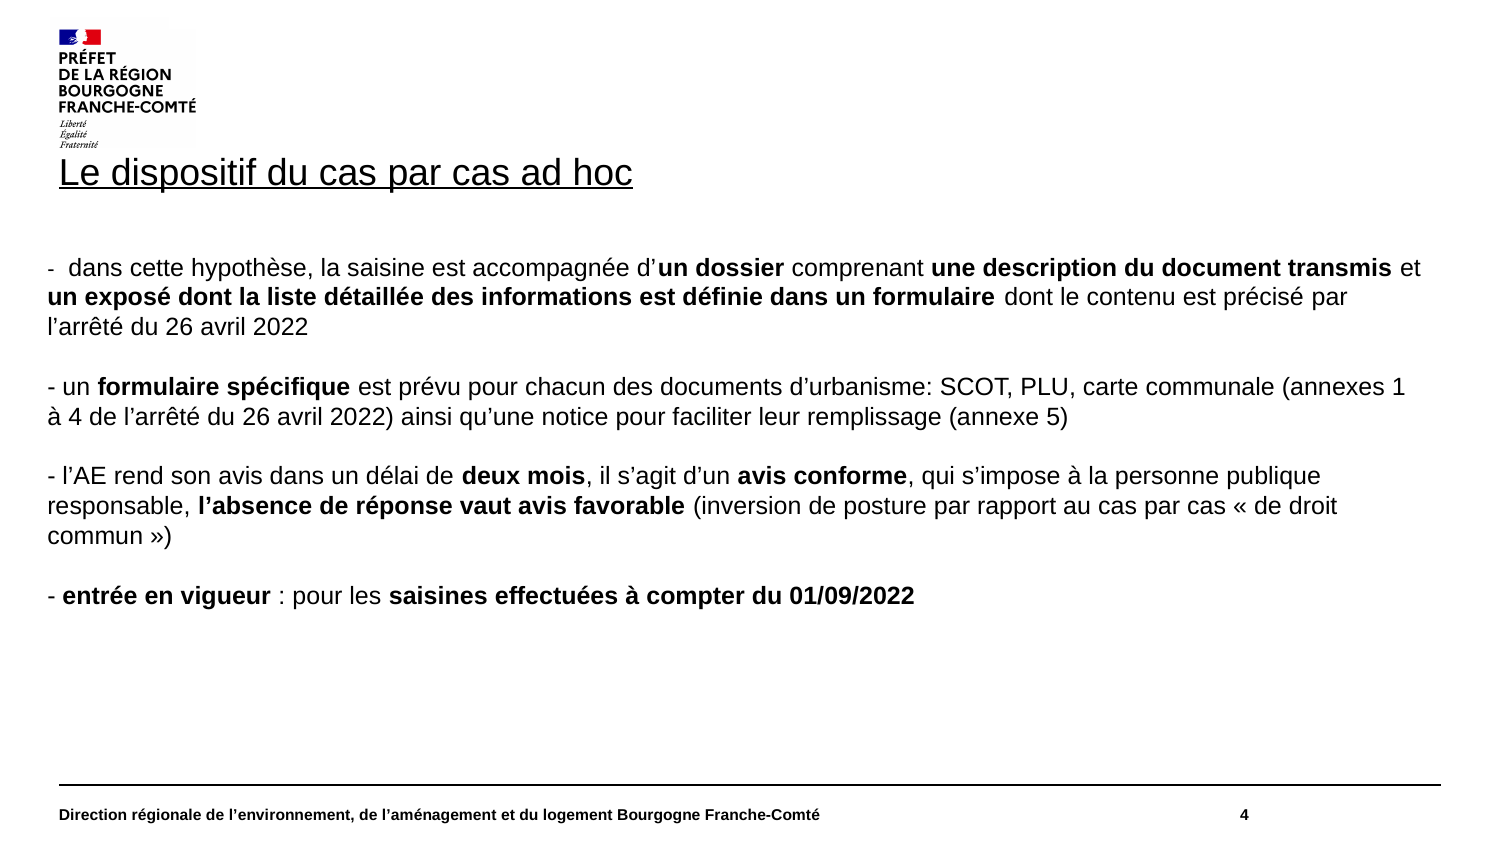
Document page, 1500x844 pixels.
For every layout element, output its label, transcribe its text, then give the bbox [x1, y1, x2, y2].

list - dans cette hypothèse, la saisine est accompagnée d’un dossier comprenant une description du document transmis et un exposé dont la liste détaillée des informations est définie dans un formulaire dont le contenu est précisé par l’arrêté du 26 avril 2022 - un formulaire spécifique est prévu pour chacun des documents d’urbanisme: SCOT, PLU, carte communale (annexes 1 à 4 de l’arrêté du 26 avril 2022) ainsi qu’une notice pour faciliter leur remplissage (annexe 5) - l’AE rend son avis dans un délai de deux mois, il s’agit d’un avis conforme, qui s’impose à la personne publique responsable, l’absence de réponse vaut avis favorable (inversion de posture par rapport au cas par cas « de droit commun ») - entrée en vigueur : pour les saisines effectuées à compter du 01/09/2022 [47, 250, 1430, 674]
picture [50, 17, 196, 147]
title Le dispositif du cas par cas ad hoc [59, 147, 1441, 266]
